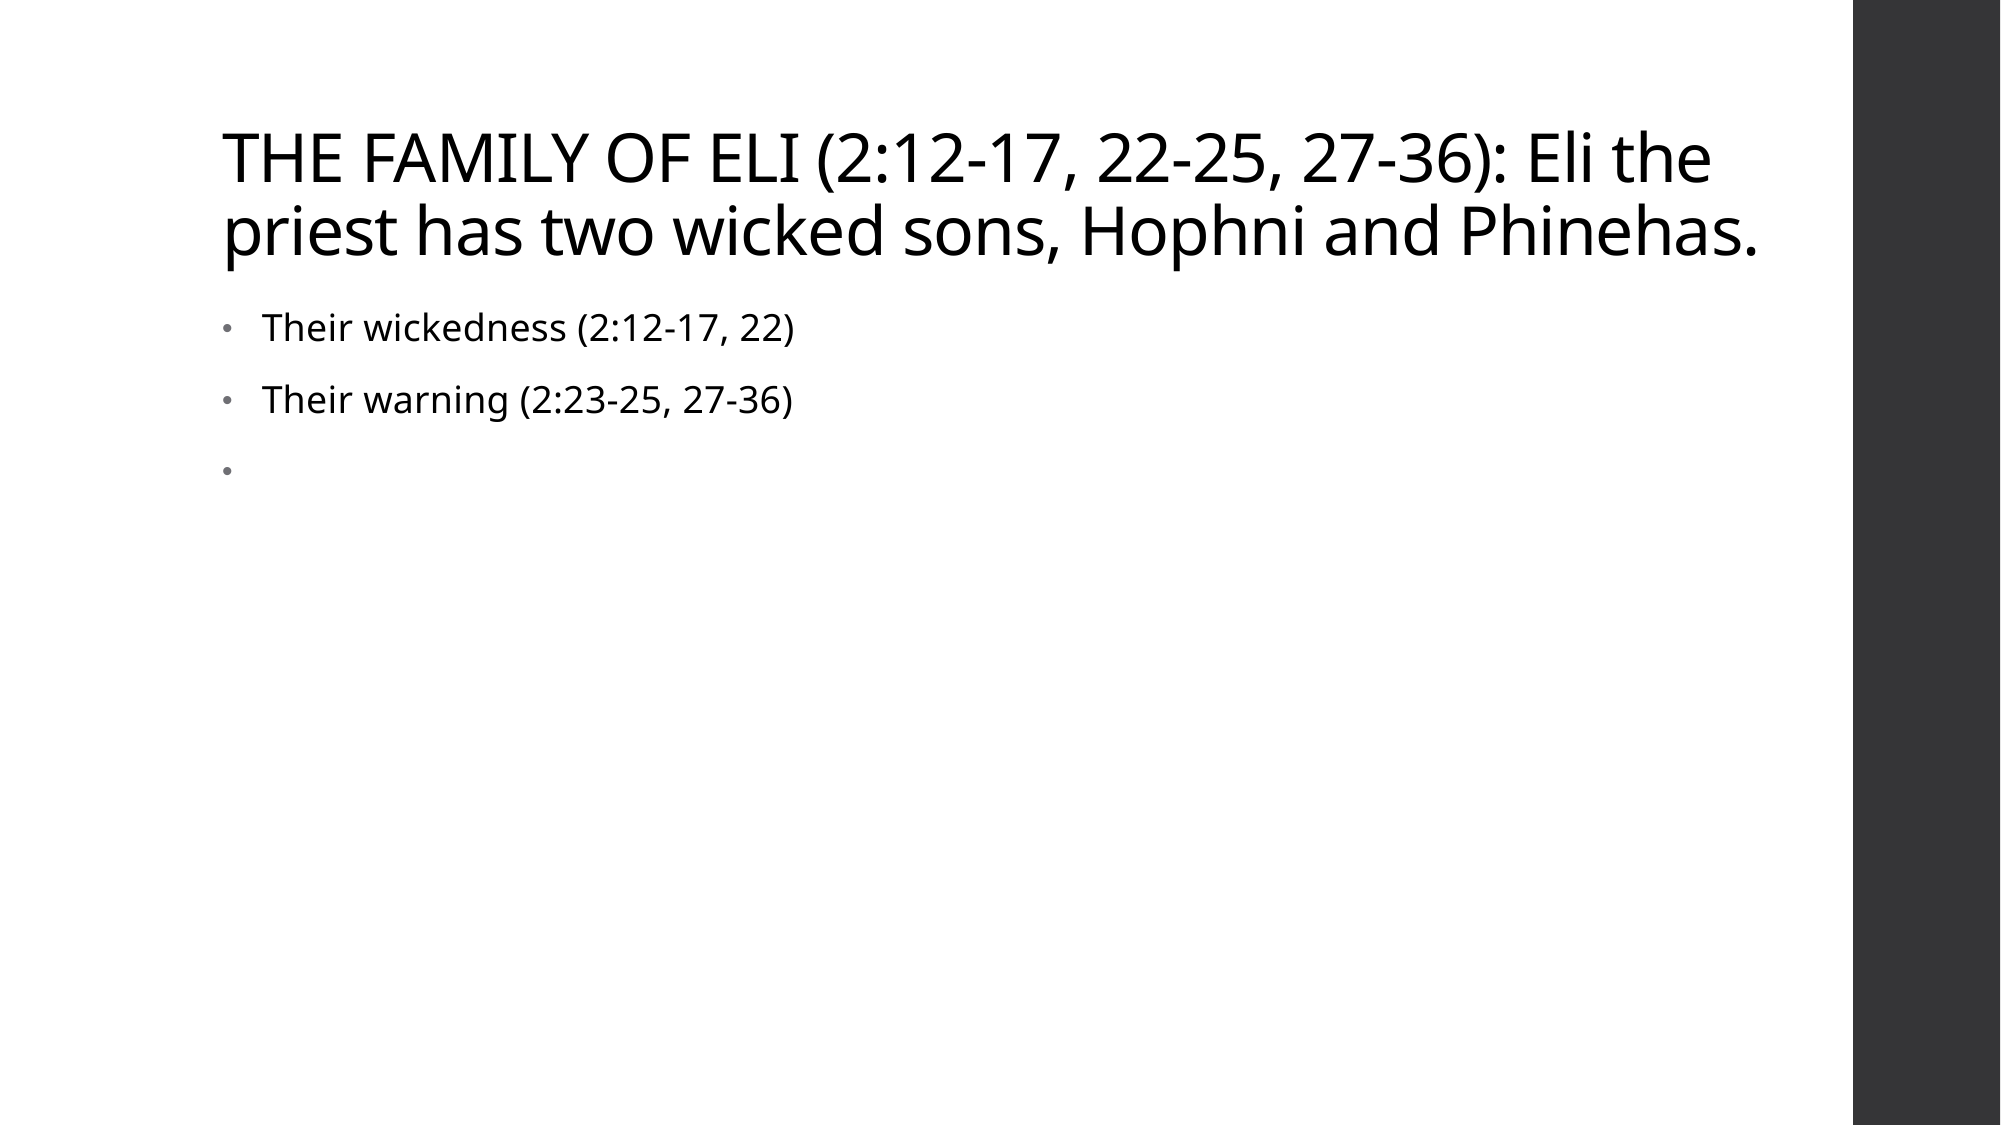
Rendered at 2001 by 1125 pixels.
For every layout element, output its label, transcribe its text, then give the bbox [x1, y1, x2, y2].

list Their wickedness (2:12-17, 22) Their warning (2:23-25, 27-36) [206, 299, 1617, 1014]
title THE FAMILY OF ELI (2:12-17, 22-25, 27-36): Eli the priest has two wicked sons, Hophni and Phinehas. [206, 60, 1797, 278]
